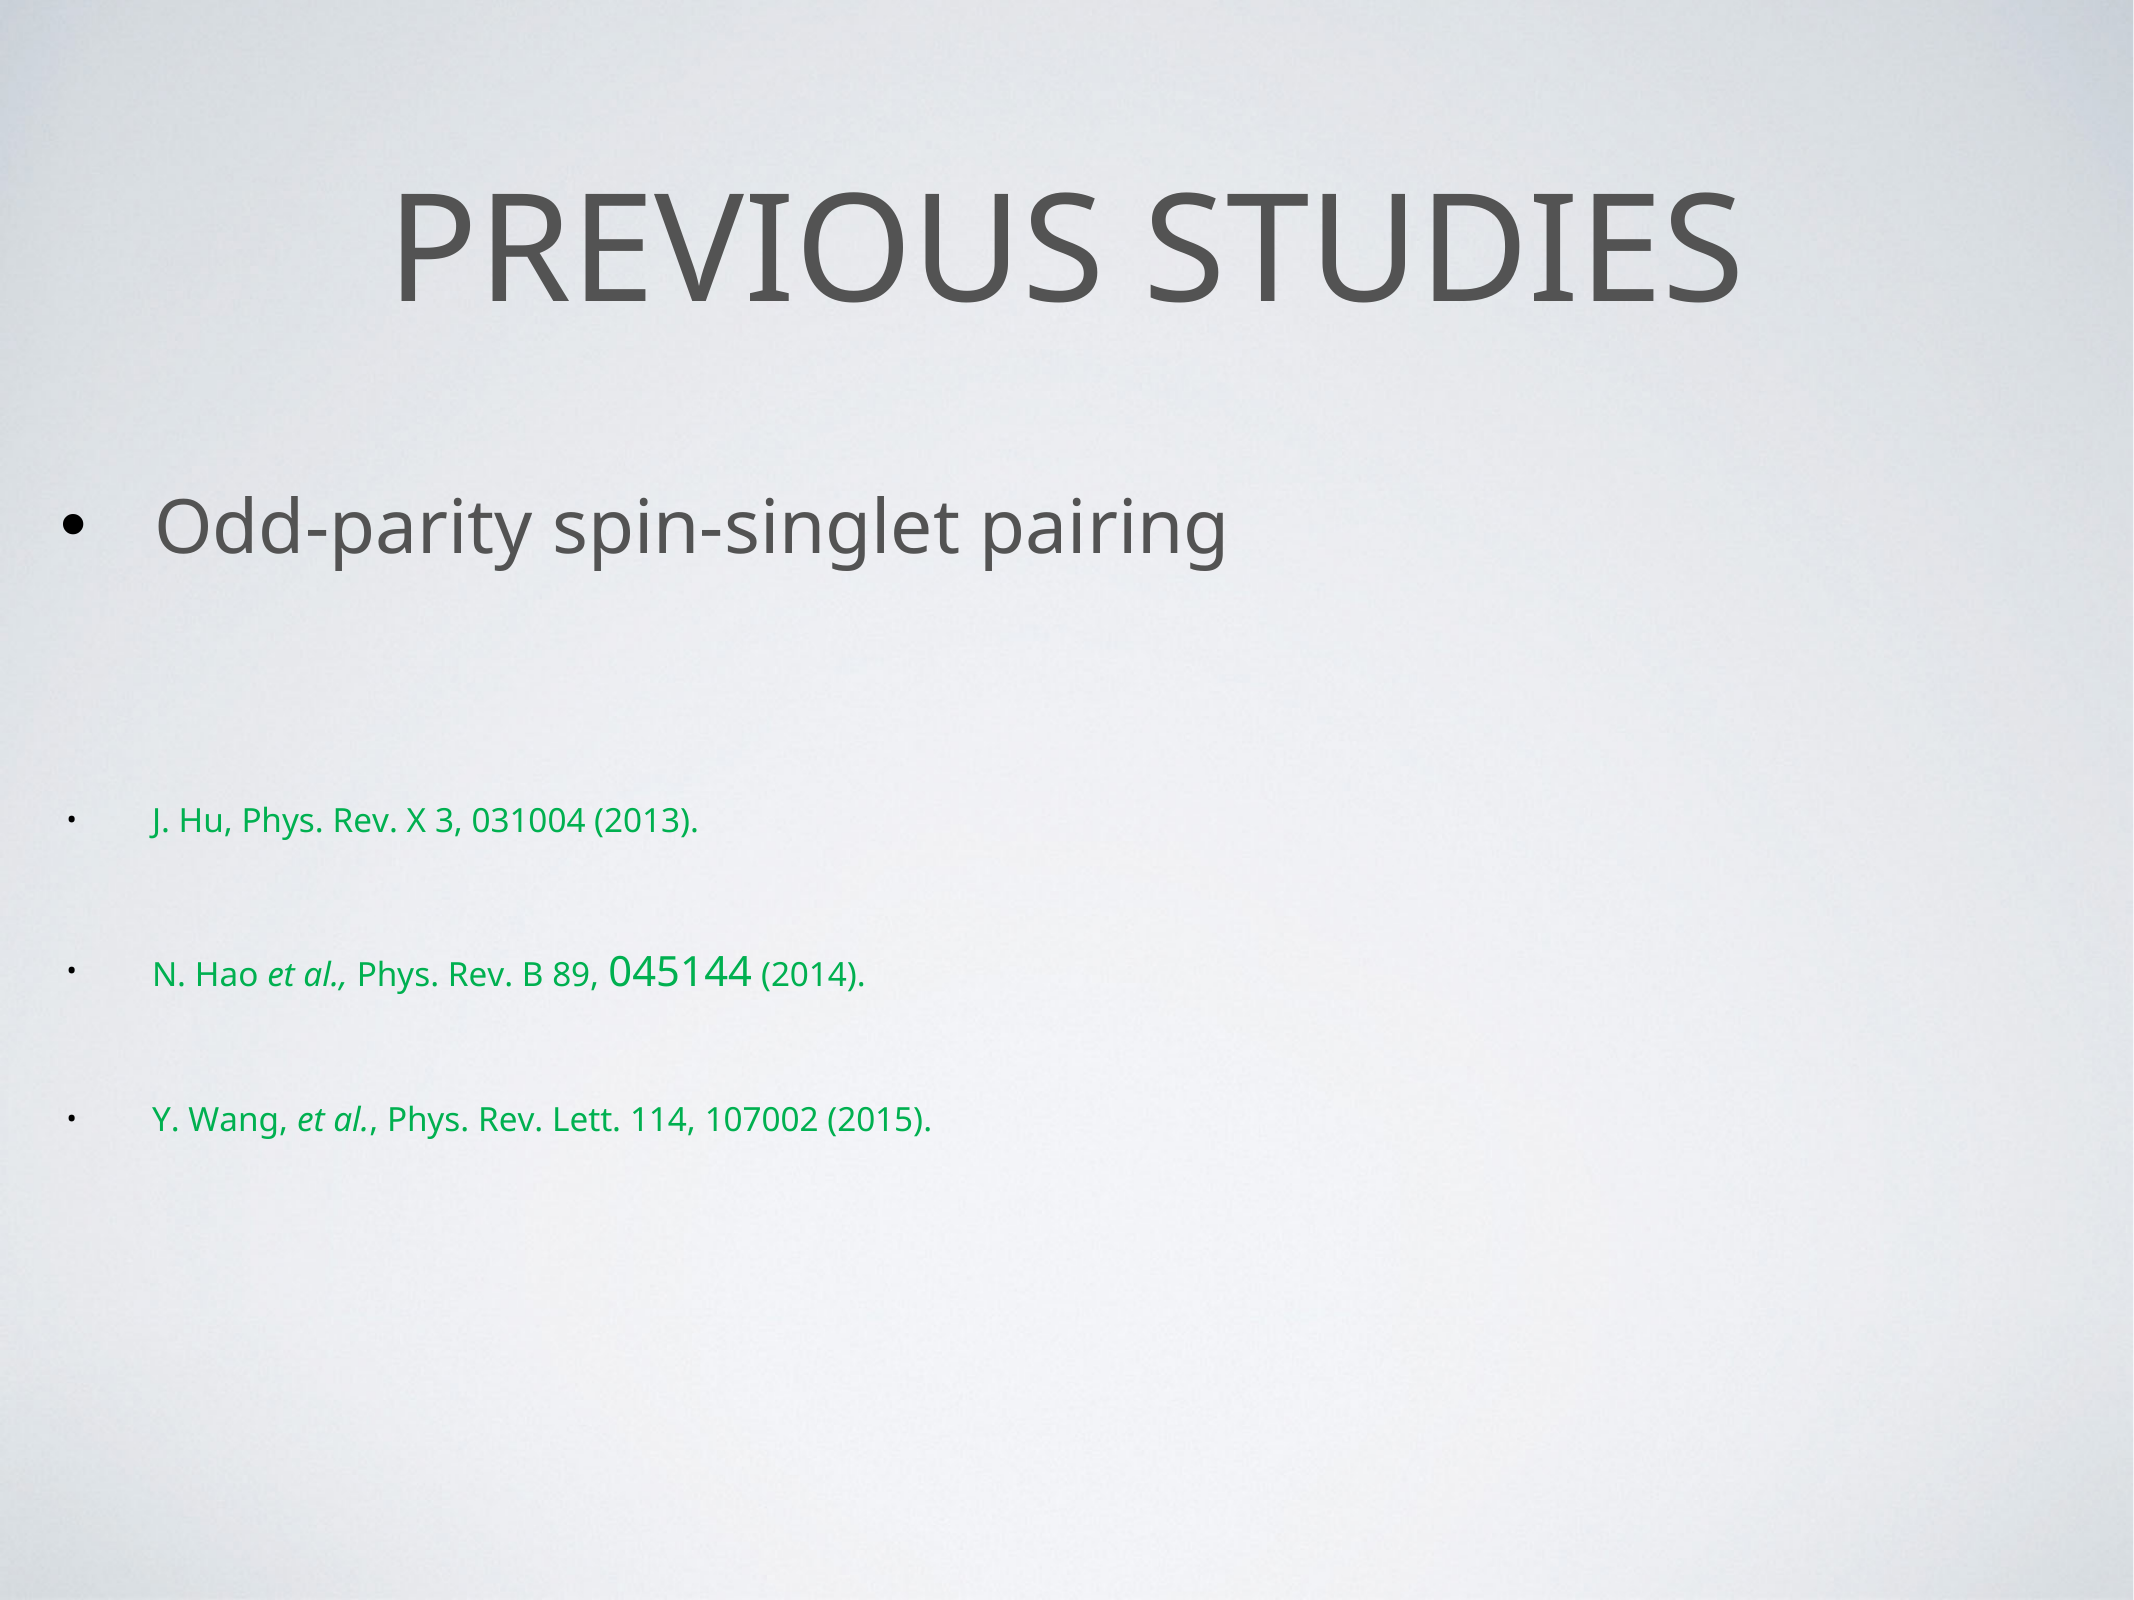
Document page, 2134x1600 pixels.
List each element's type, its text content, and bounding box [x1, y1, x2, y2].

list J. Hu, Phys. Rev. X 3, 031004 (2013). N. Hao et al., Phys. Rev. B 89, 045144 (2014). Y. Wang, et al., Phys. Rev. Lett. 114, 107002 (2015). [58, 447, 2076, 1482]
text_box Odd-parity spin-singlet pairing [86, 469, 1225, 577]
title PREVIOUS STUDIES [58, 41, 2076, 442]
